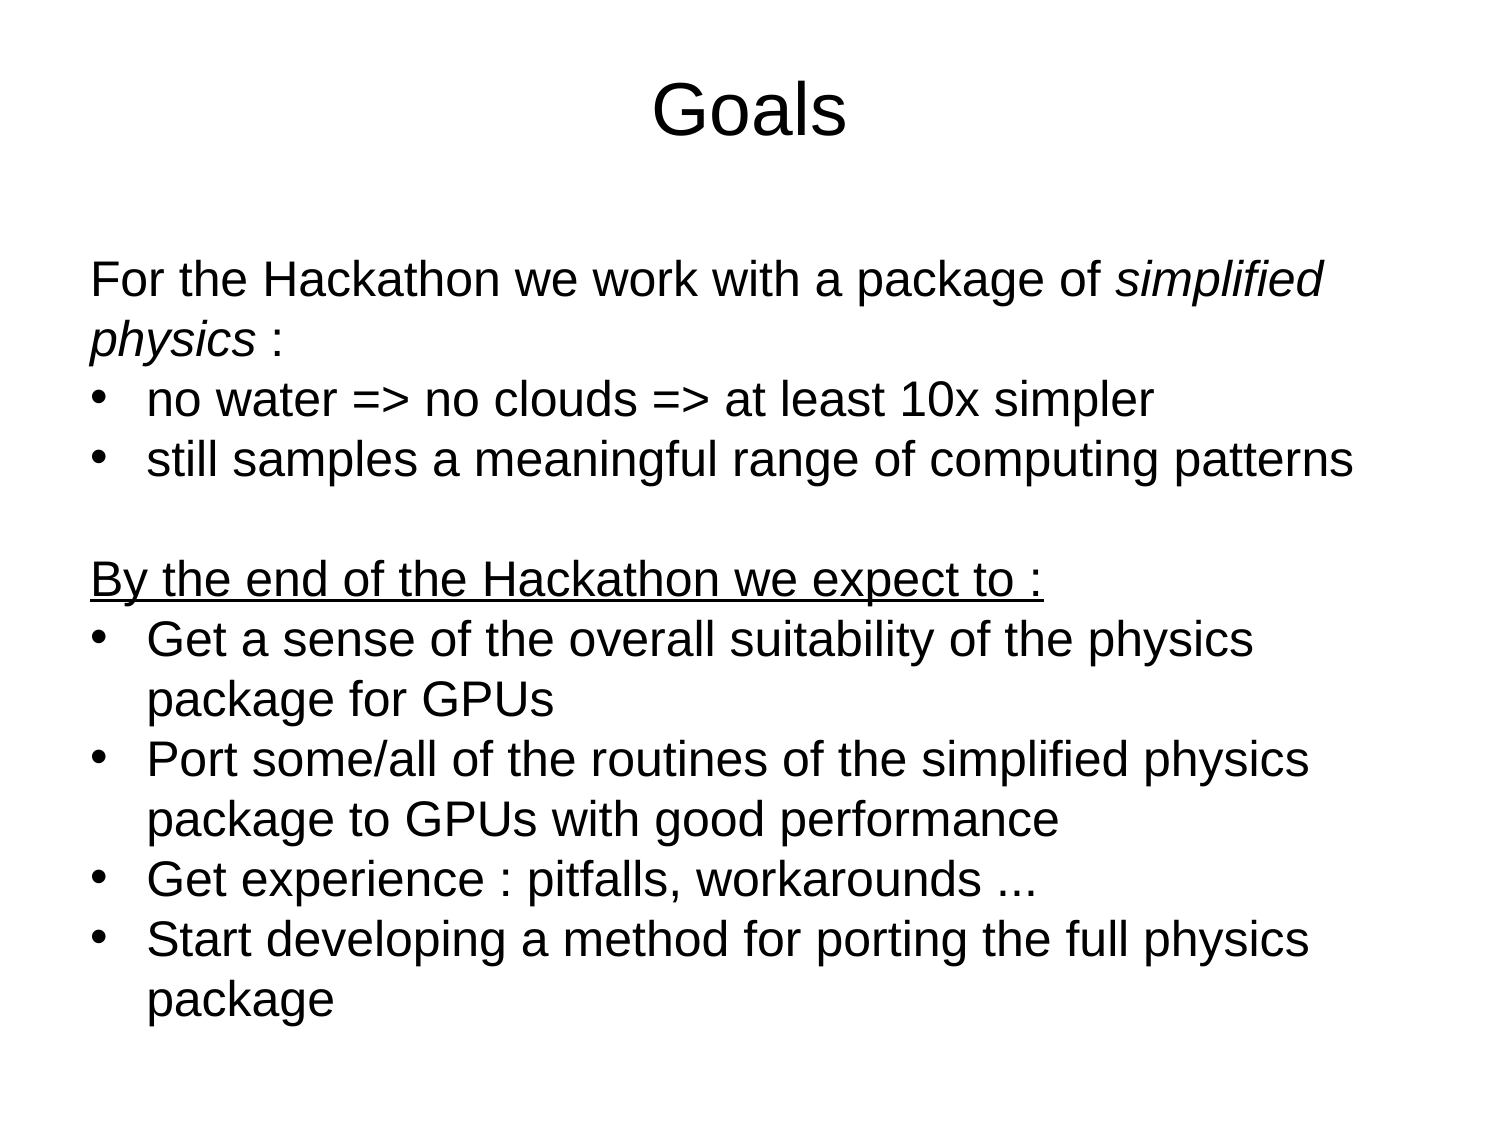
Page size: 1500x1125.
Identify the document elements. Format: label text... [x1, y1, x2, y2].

list For the Hackathon we work with a package of simplified physics : no water => no clouds => at least 10x simpler still samples a meaningful range of computing patterns By the end of the Hackathon we expect to : Get a sense of the overall suitability of the physics package for GPUs Port some/all of the routines of the simplified physics package to GPUs with good performance Get experience : pitfalls, workarounds ... Start developing a method for porting the full physics package [75, 238, 1388, 982]
title Goals [75, 11, 1425, 200]
